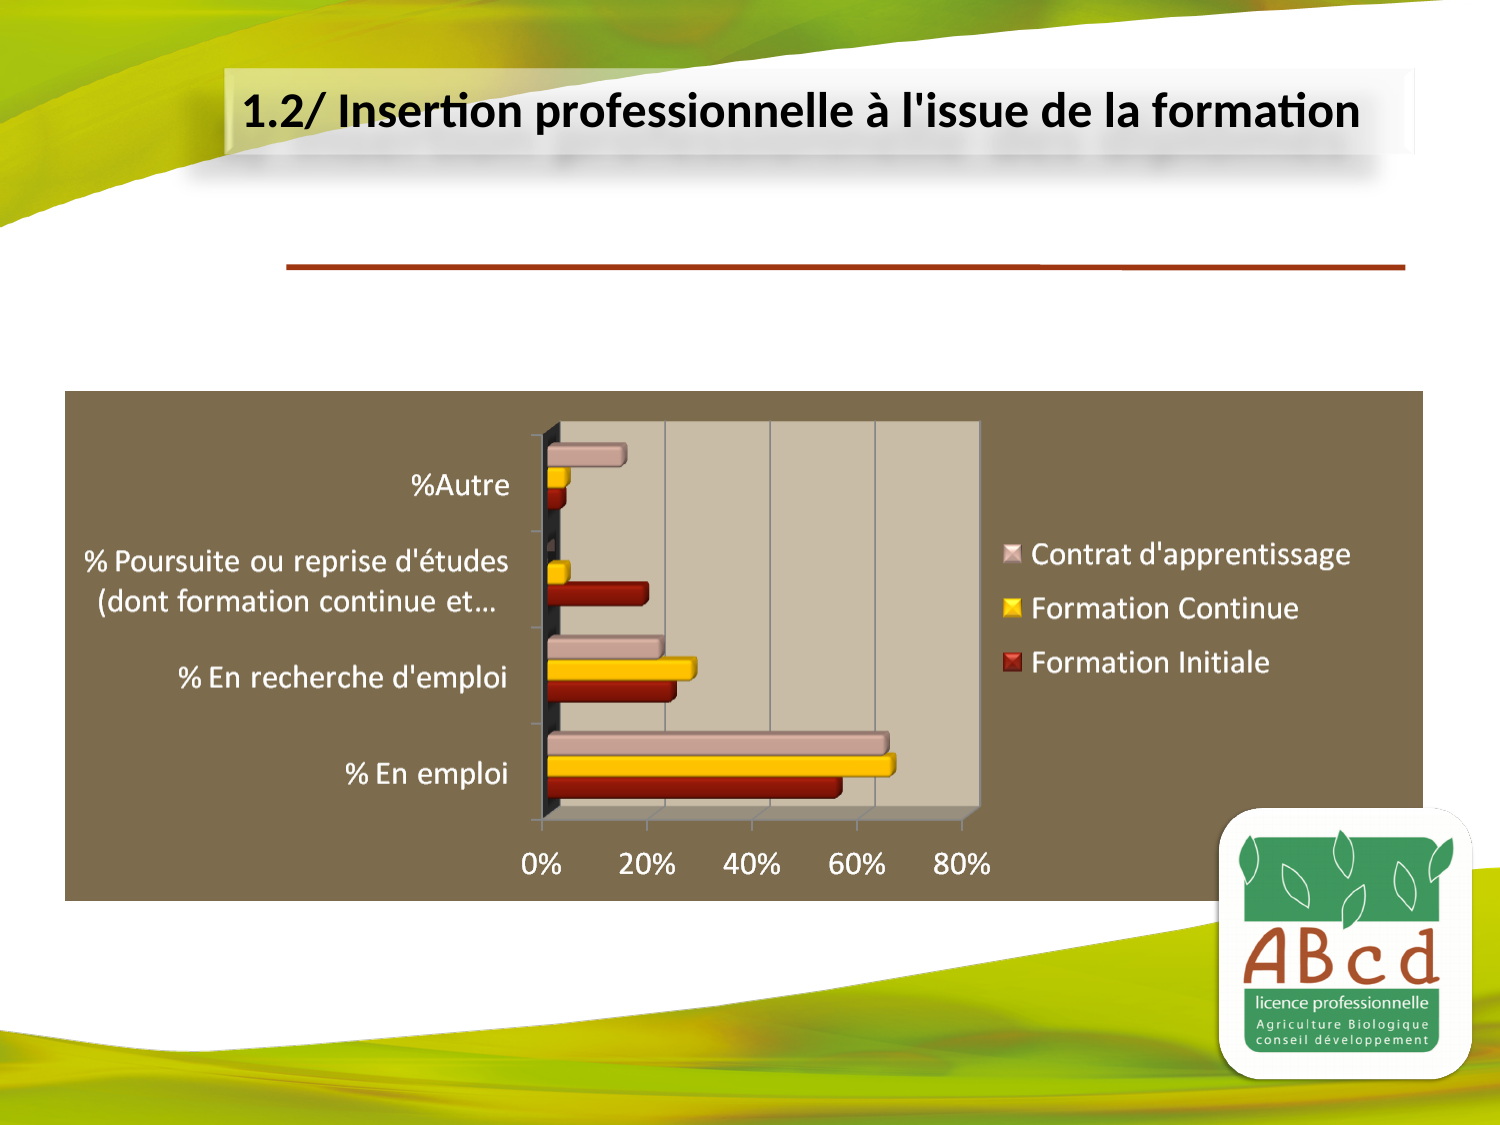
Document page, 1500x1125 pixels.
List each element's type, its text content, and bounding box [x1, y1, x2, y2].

picture [147, 59, 1418, 207]
picture [15, 390, 1500, 1125]
text_box 1.2/ Insertion professionnelle à l'issue de la formation [226, 69, 1414, 146]
